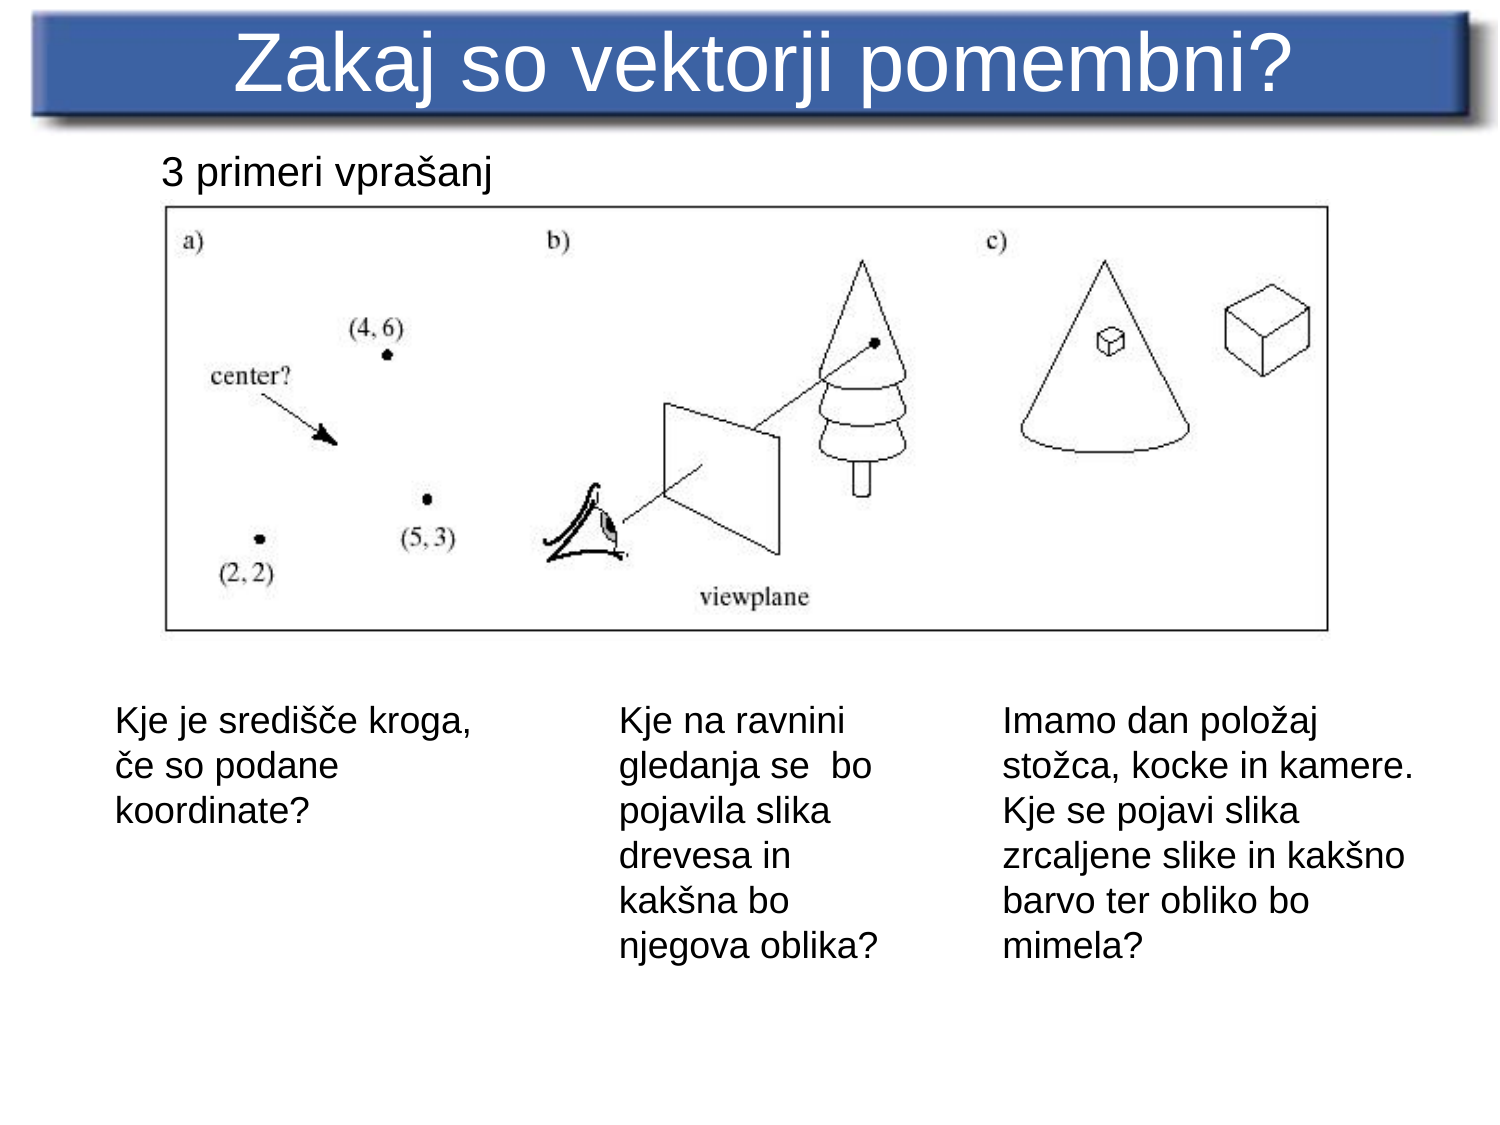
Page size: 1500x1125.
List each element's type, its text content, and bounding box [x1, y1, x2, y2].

text_box Imamo dan položaj stožca, kocke in kamere. Kje se pojavi slika zrcaljene slike in kakšno barvo ter obliko bo mimela? [987, 688, 1436, 974]
text_box 3 primeri vprašanj [53, 137, 602, 203]
text_box Kje na ravnini gledanja se bo pojavila slika drevesa in kakšna bo njegova oblika? [604, 688, 928, 974]
picture [30, 8, 1498, 136]
text_box Kje je središče kroga, če so podane koordinate? [99, 688, 528, 839]
picture [160, 199, 1340, 641]
text_box Zakaj so vektorji pomembni? [219, 0, 1309, 116]
